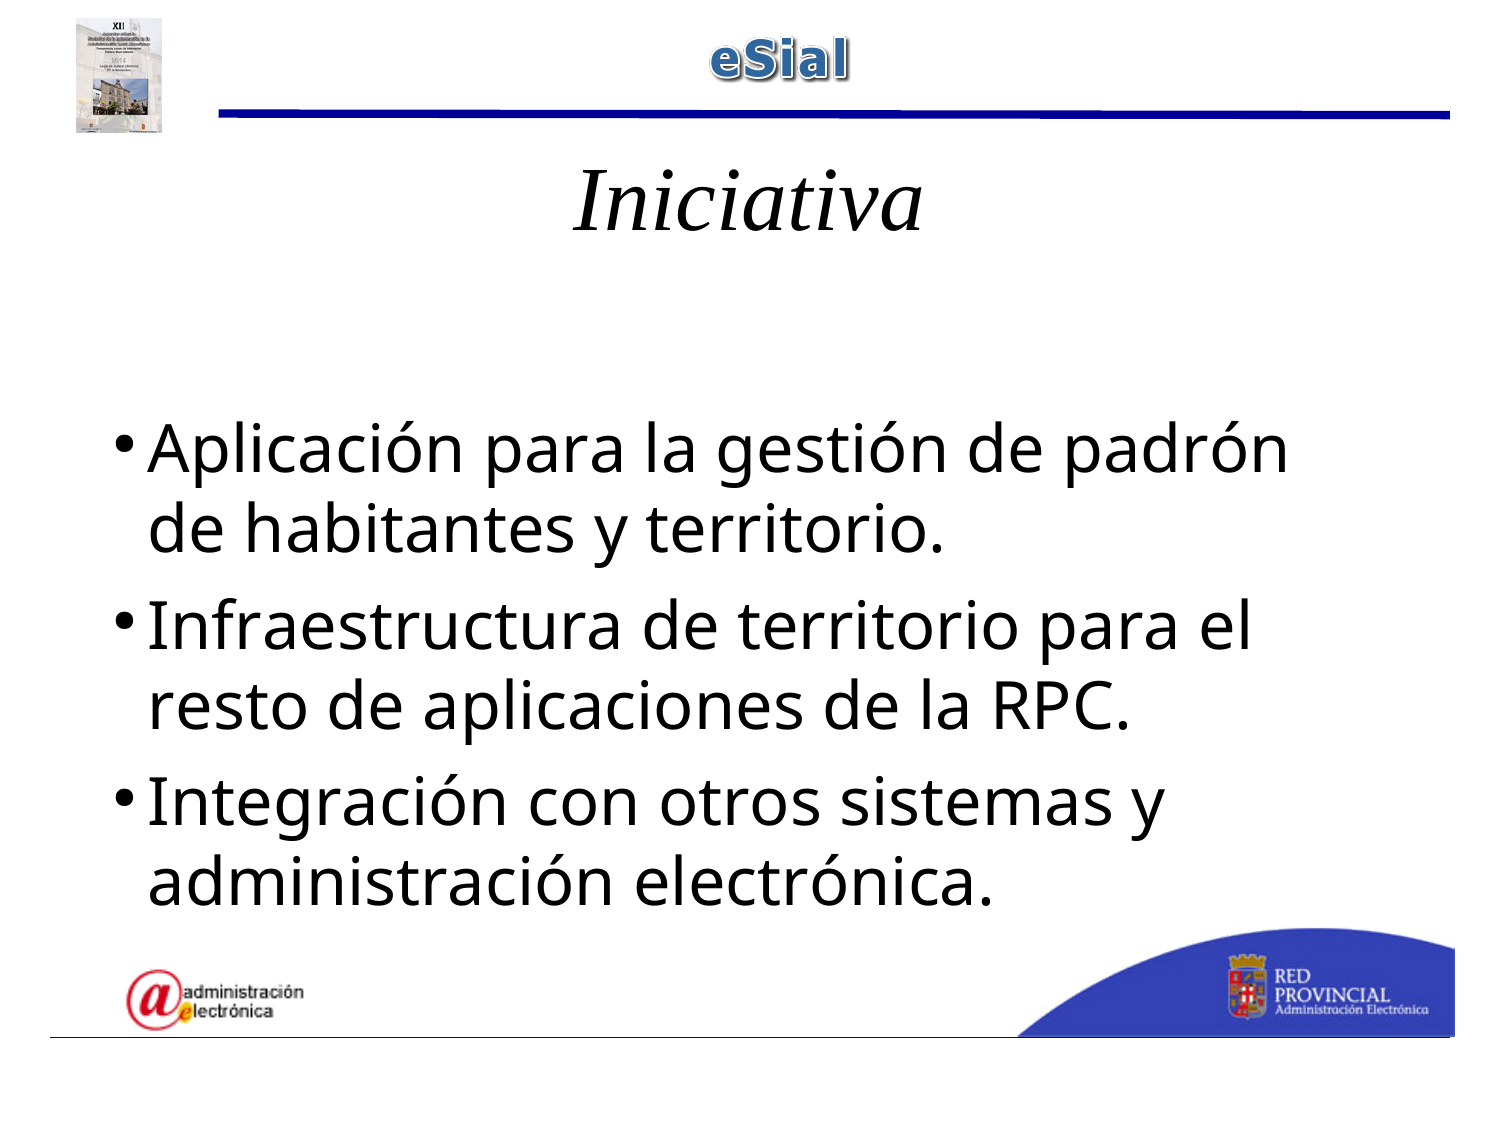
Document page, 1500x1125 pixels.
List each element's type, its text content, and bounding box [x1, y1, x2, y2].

picture [125, 1000, 313, 1033]
picture [708, 35, 851, 83]
picture [1011, 922, 1455, 1037]
title Iniciativa [112, 99, 1388, 288]
subtitle Aplicación para la gestión de padrón de habitantes y territorio. Infraestructura de territorio para el resto de aplicaciones de la RPC. Integración con otros sistemas y administración electrónica. [112, 324, 1388, 1000]
picture [76, 18, 162, 133]
